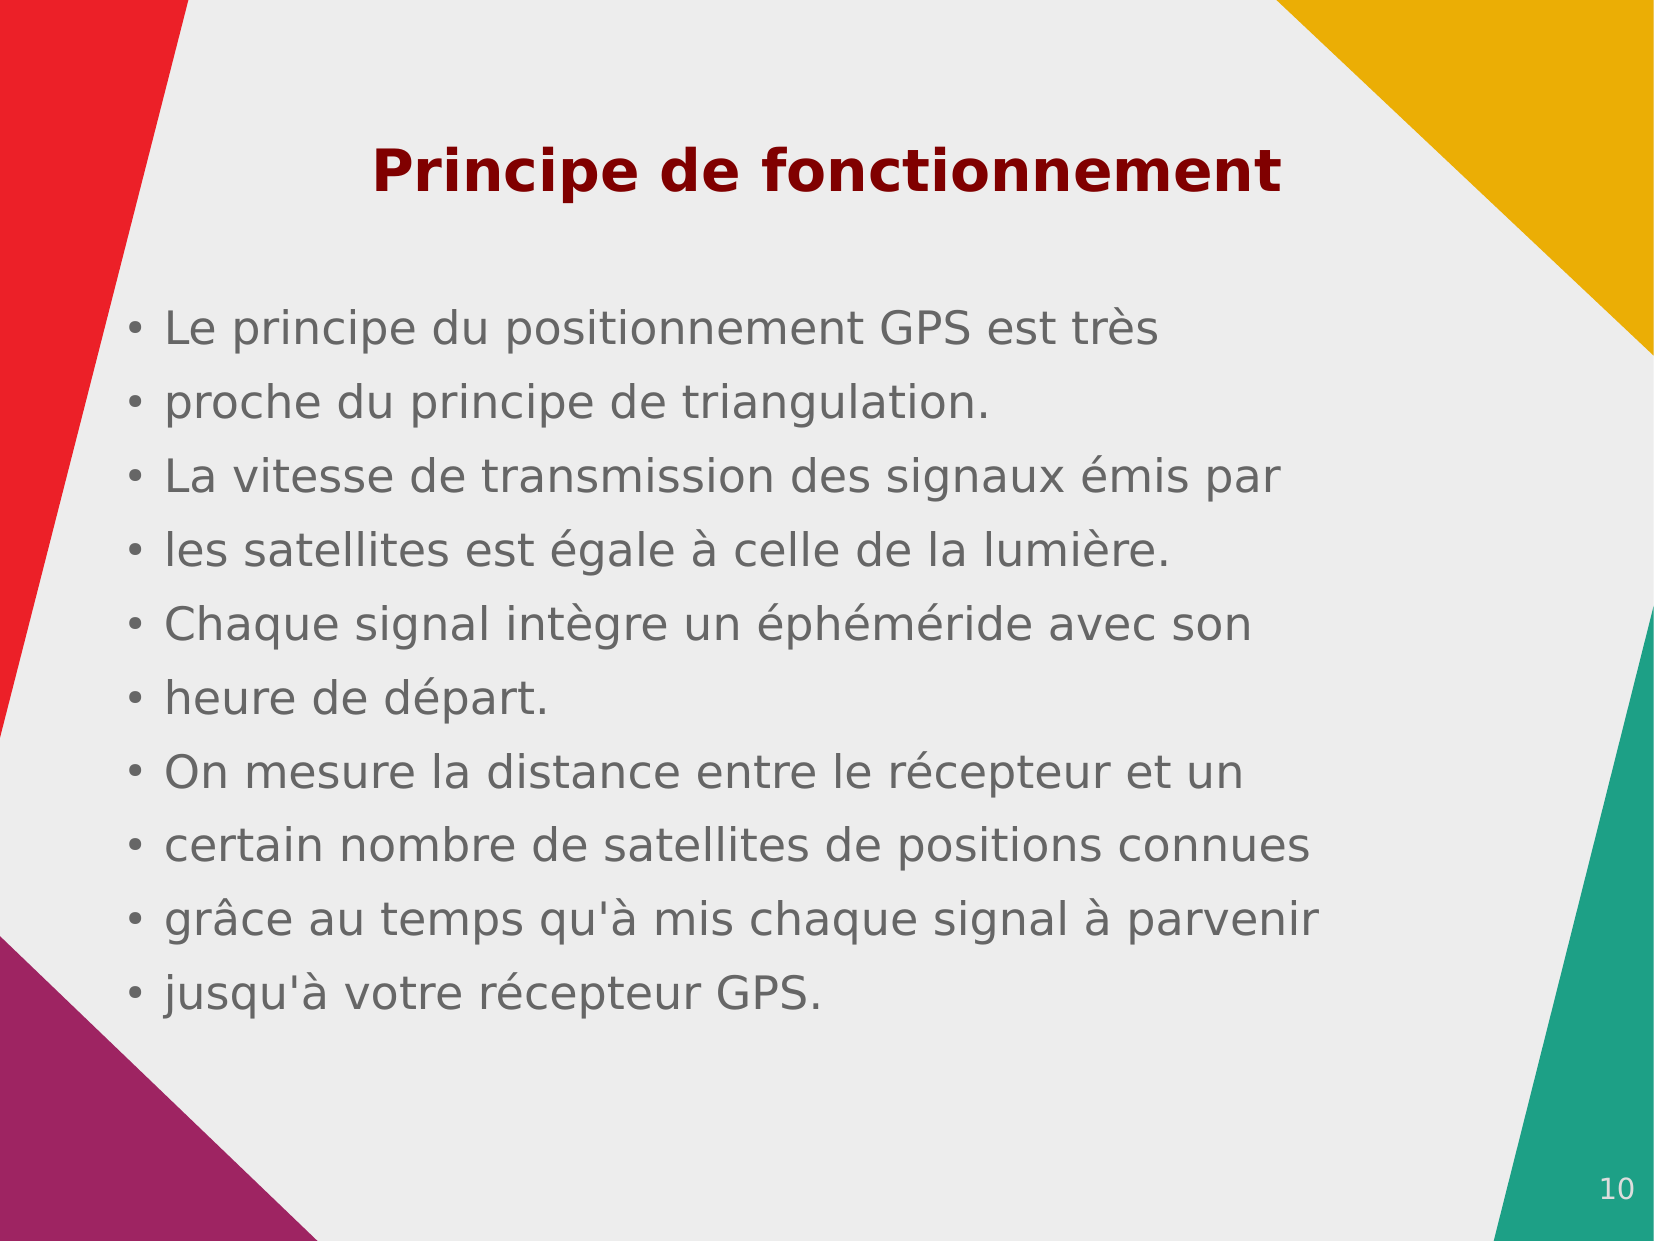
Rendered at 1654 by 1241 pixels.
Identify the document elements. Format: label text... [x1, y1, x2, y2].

list Le principe du positionnement GPS est très proche du principe de triangulation. La vitesse de transmission des signaux émis par les satellites est égale à celle de la lumière. Chaque signal intègre un éphéméride avec son heure de départ. On mesure la distance entre le récepteur et un certain nombre de satellites de positions connues grâce au temps qu'à mis chaque signal à parvenir jusqu'à votre récepteur GPS. [114, 302, 1539, 1033]
title Principe de fonctionnement [114, 73, 1539, 271]
